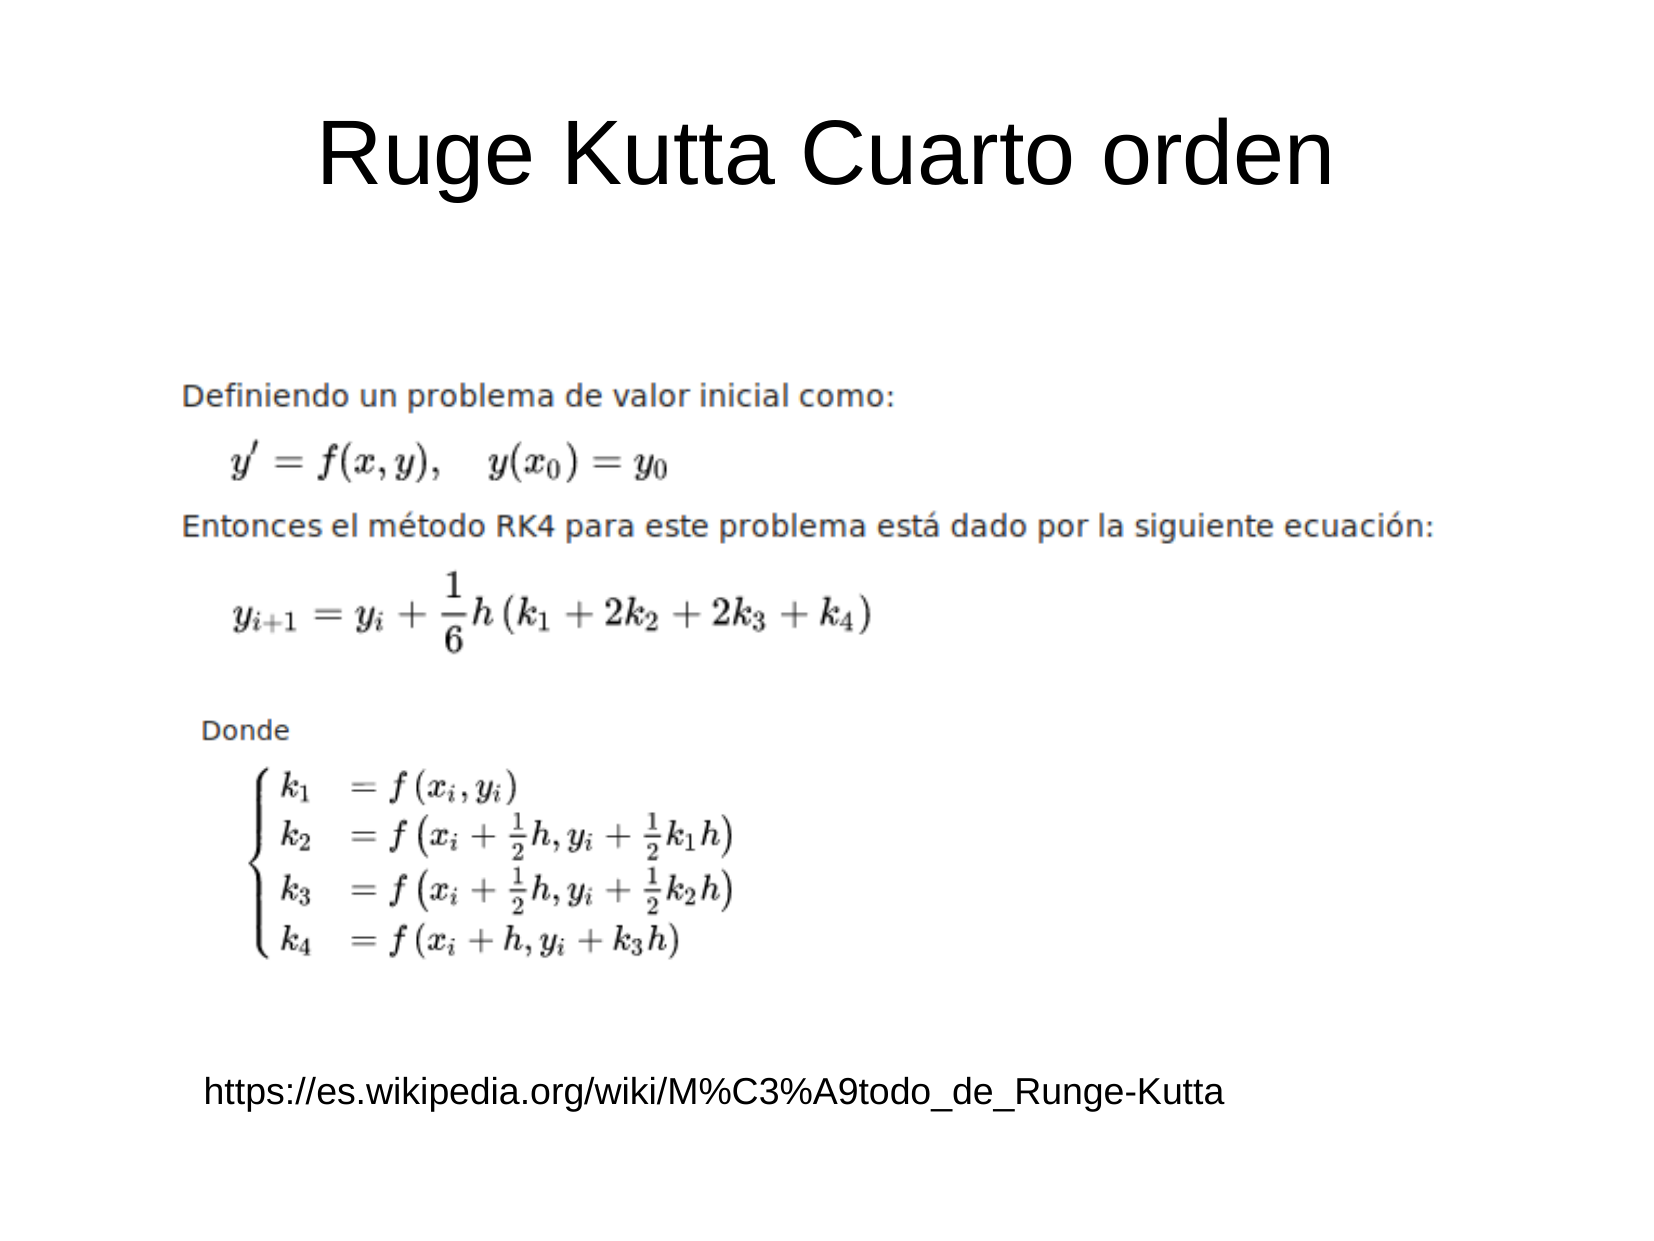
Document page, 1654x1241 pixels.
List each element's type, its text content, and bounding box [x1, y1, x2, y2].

picture [188, 708, 768, 981]
text_box https://es.wikipedia.org/wiki/M%C3%A9todo_de_Runge-Kutta [188, 1062, 1371, 1120]
picture [156, 366, 1477, 674]
title Ruge Kutta Cuarto orden [82, 49, 1571, 257]
